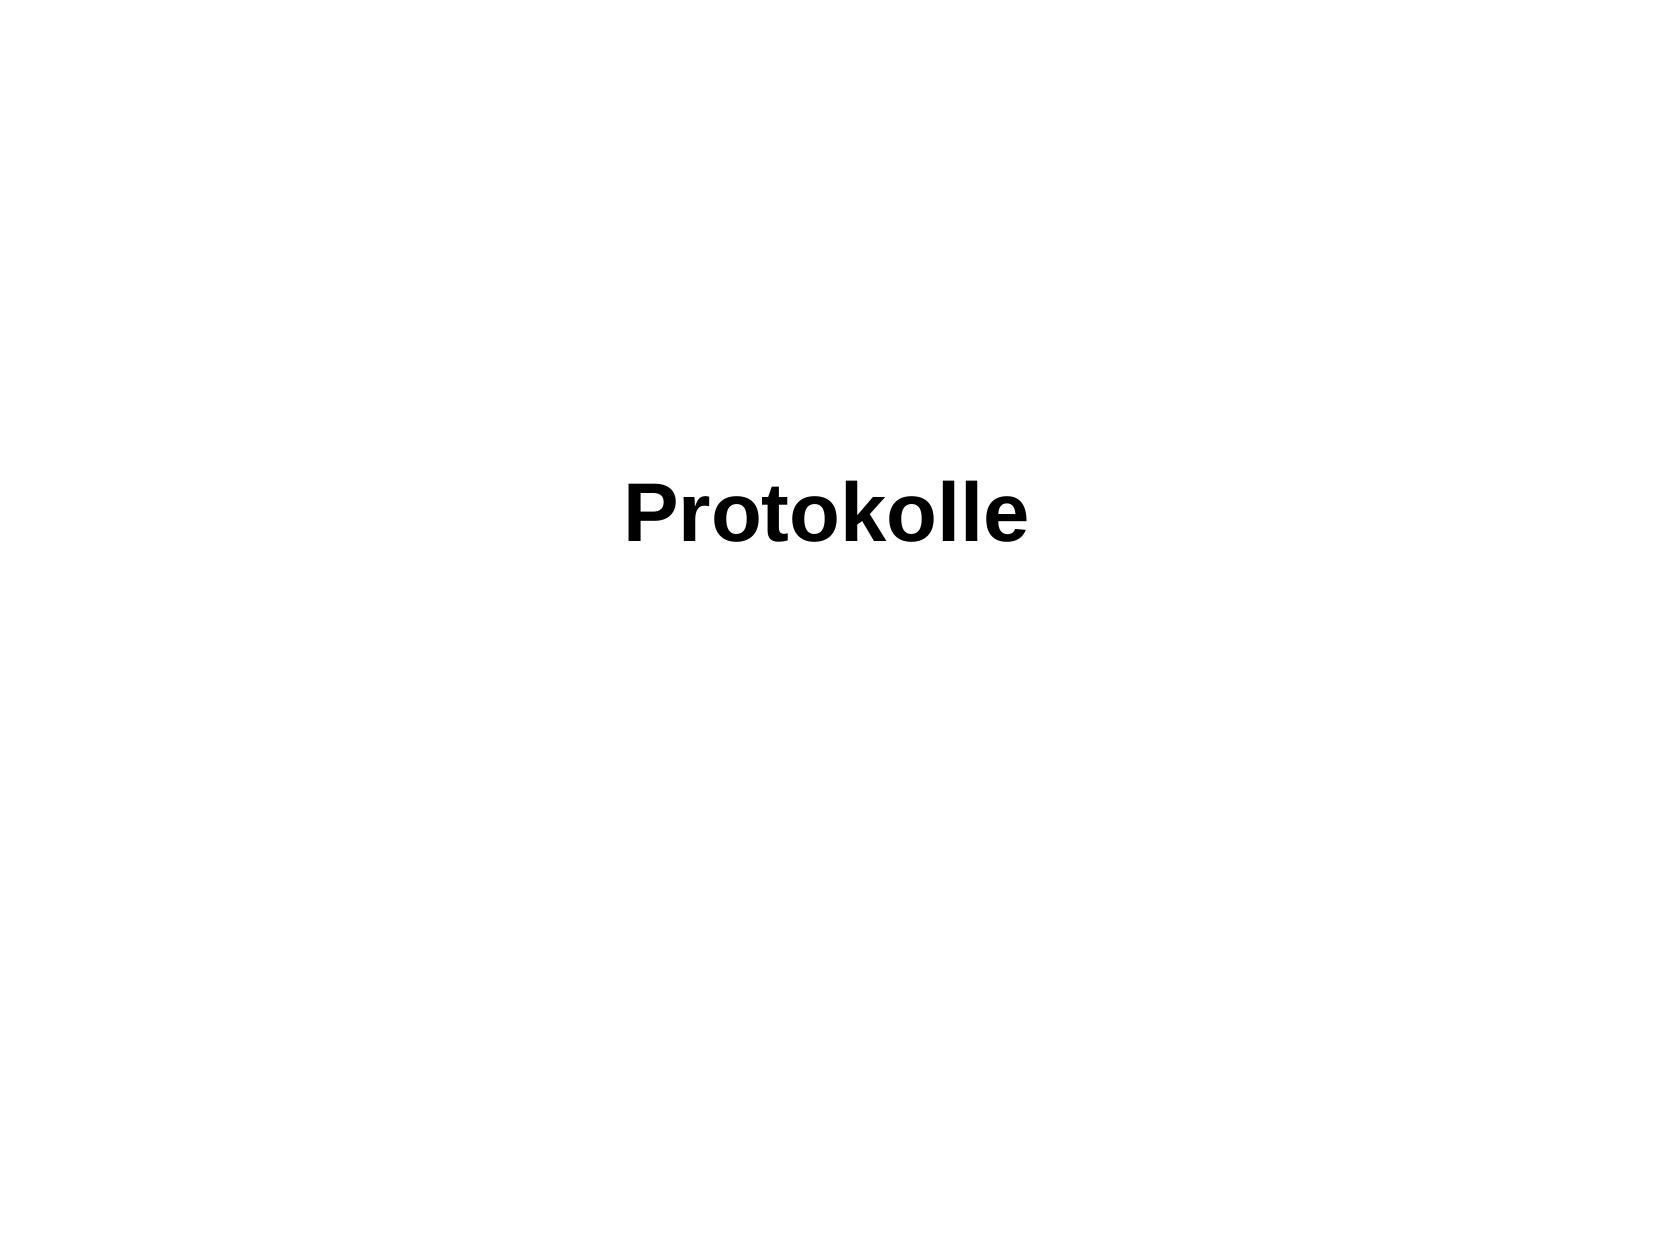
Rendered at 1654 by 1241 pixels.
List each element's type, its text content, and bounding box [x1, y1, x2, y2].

title Protokolle [82, 417, 1571, 610]
